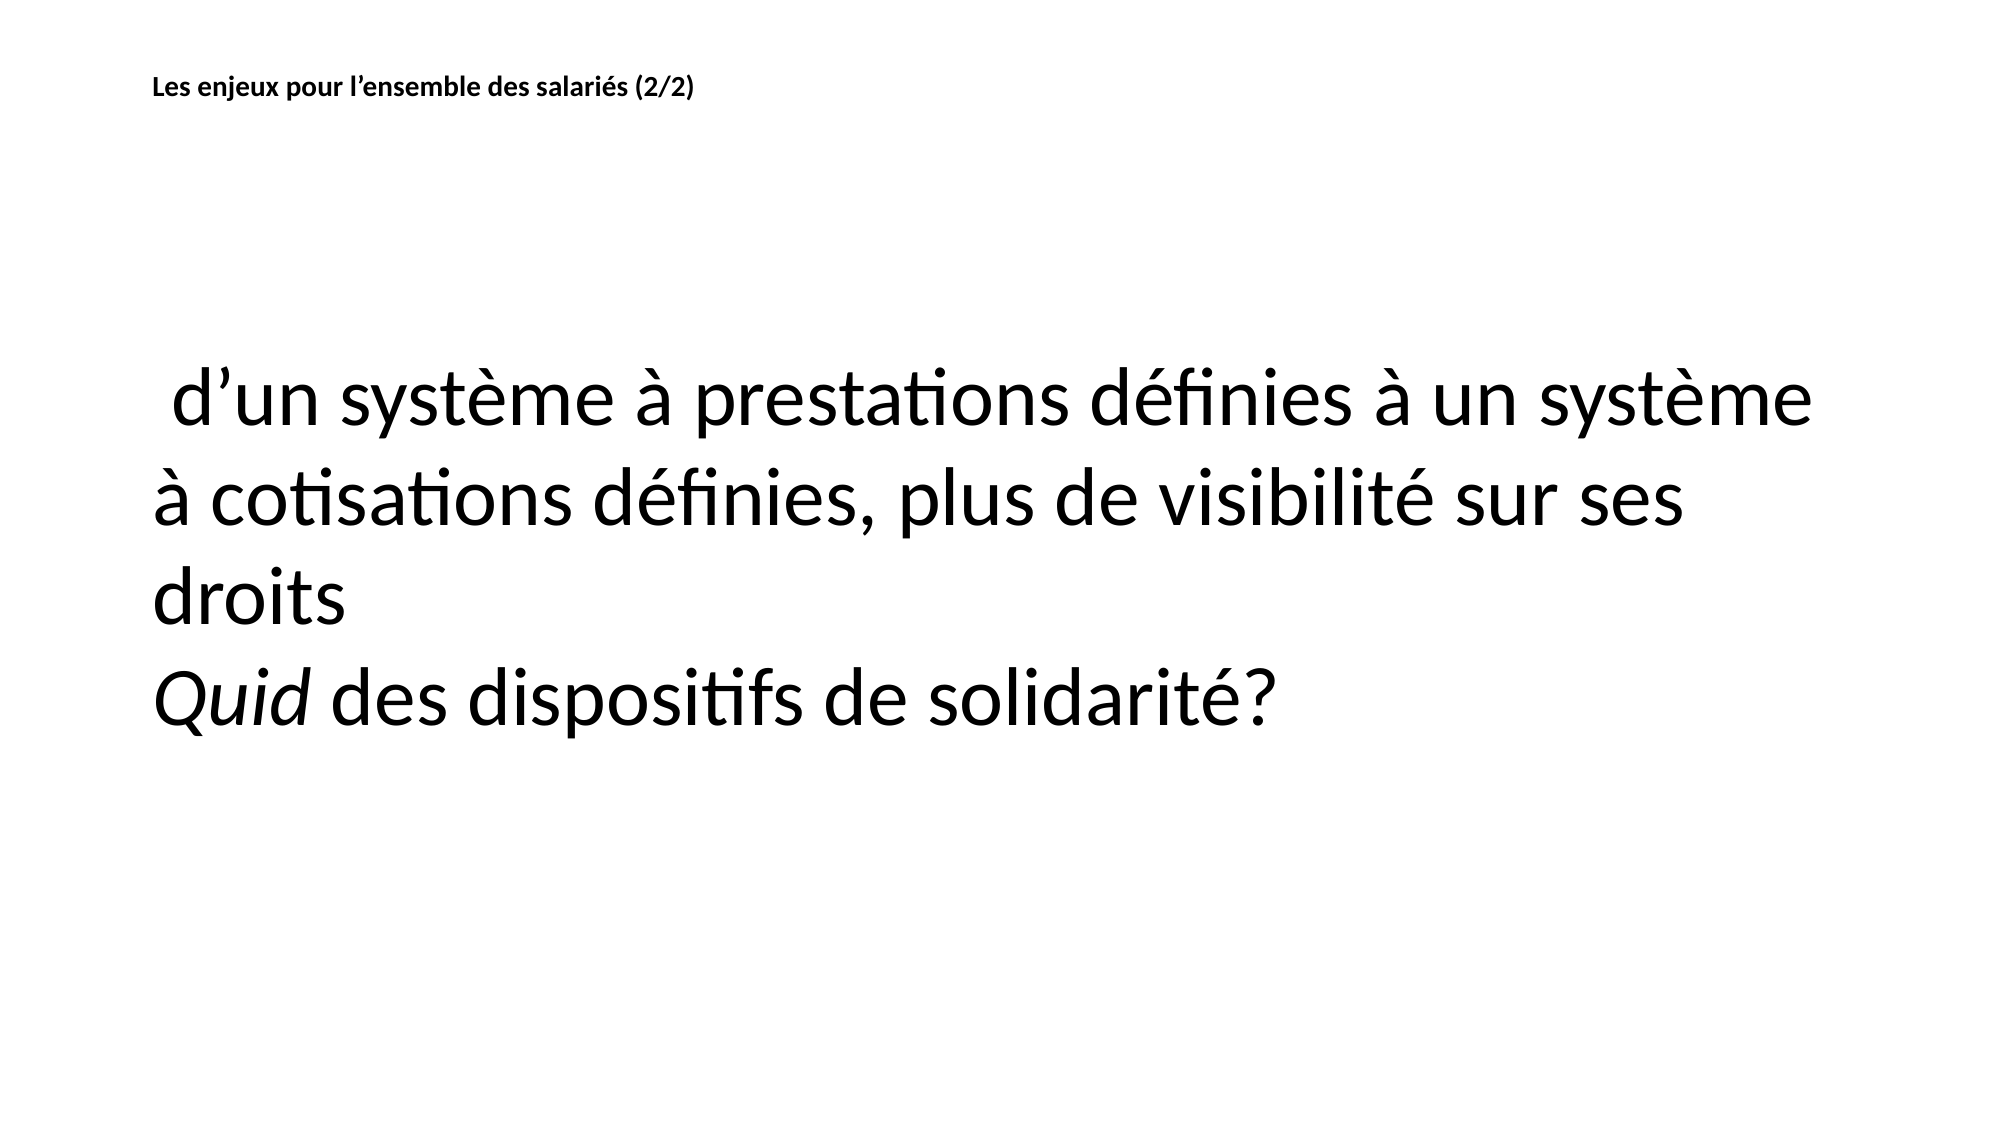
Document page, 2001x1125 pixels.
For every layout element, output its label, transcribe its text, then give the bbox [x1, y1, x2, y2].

title Les enjeux pour l’ensemble des salariés (2/2) [137, 59, 1863, 278]
list d’un système à prestations définies à un système à cotisations définies, plus de visibilité sur ses droits Quid des dispositifs de solidarité? [137, 299, 1863, 1014]
